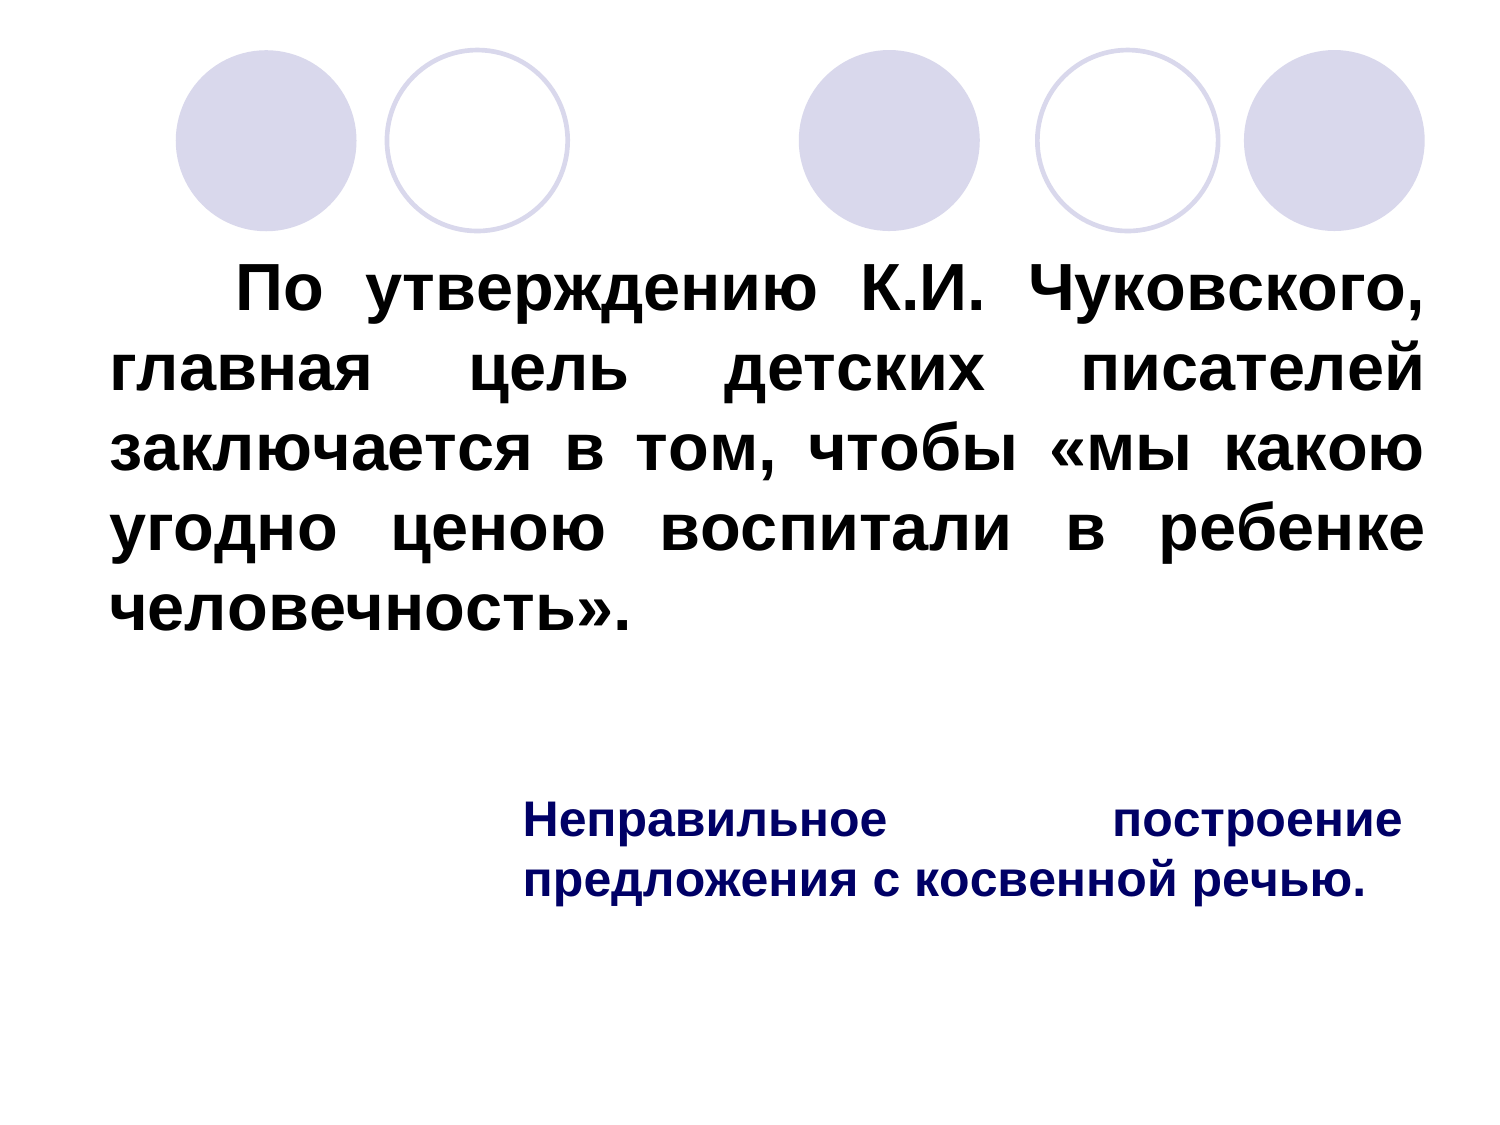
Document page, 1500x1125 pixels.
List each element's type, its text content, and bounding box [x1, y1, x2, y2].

text_box Неправильное построение предложения с косвенной речью. [507, 779, 1418, 915]
text_box По утверждению К.И. Чуковского, главная цель детских писателей заключается в том, чтобы «мы какою угодно ценою воспитали в ребенке человечность». [94, 236, 1441, 651]
